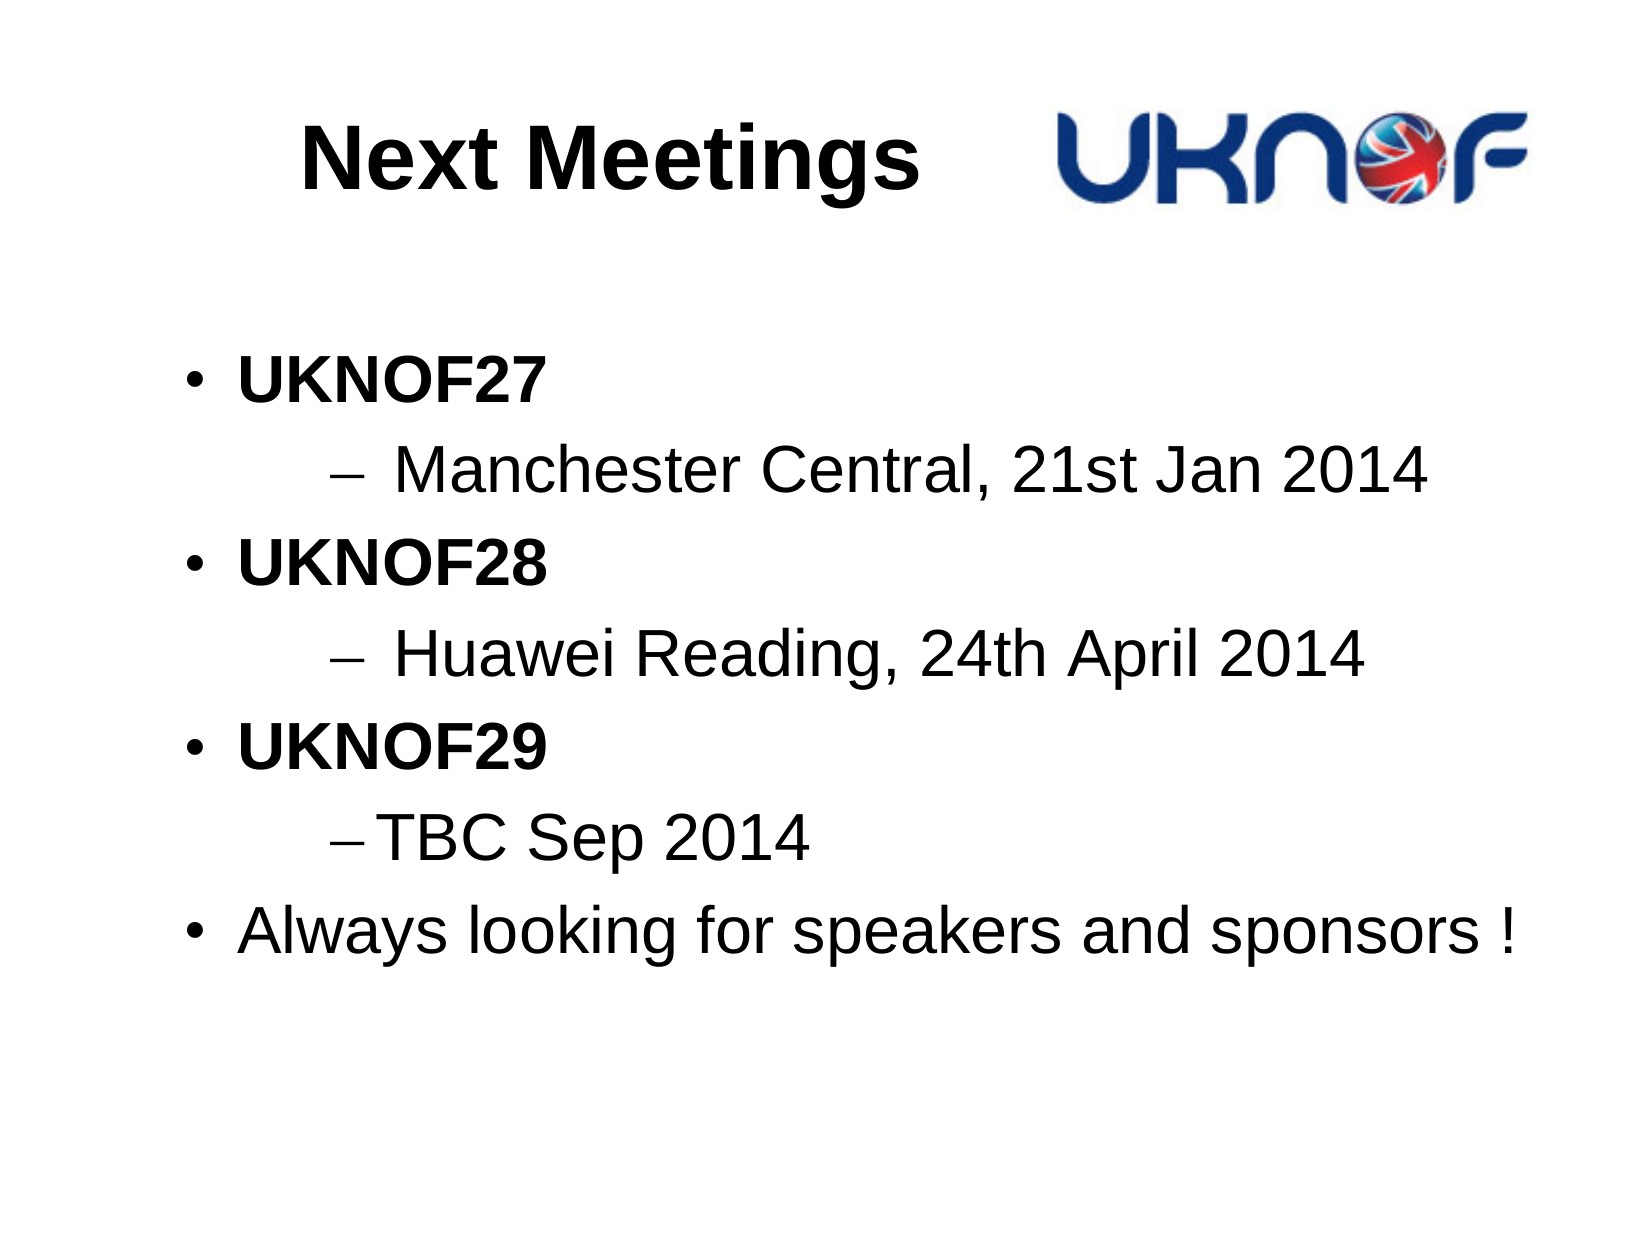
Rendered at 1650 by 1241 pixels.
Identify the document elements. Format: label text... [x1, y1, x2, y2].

picture [1100, 93, 1536, 225]
list UKNOF27 Manchester Central, 21st Jan 2014 UKNOF28 Huawei Reading, 24th April 2014 UKNOF29 TBC Sep 2014 Always looking for speakers and sponsors ! [123, 341, 1526, 1170]
title Next Meetings [123, 55, 1100, 262]
